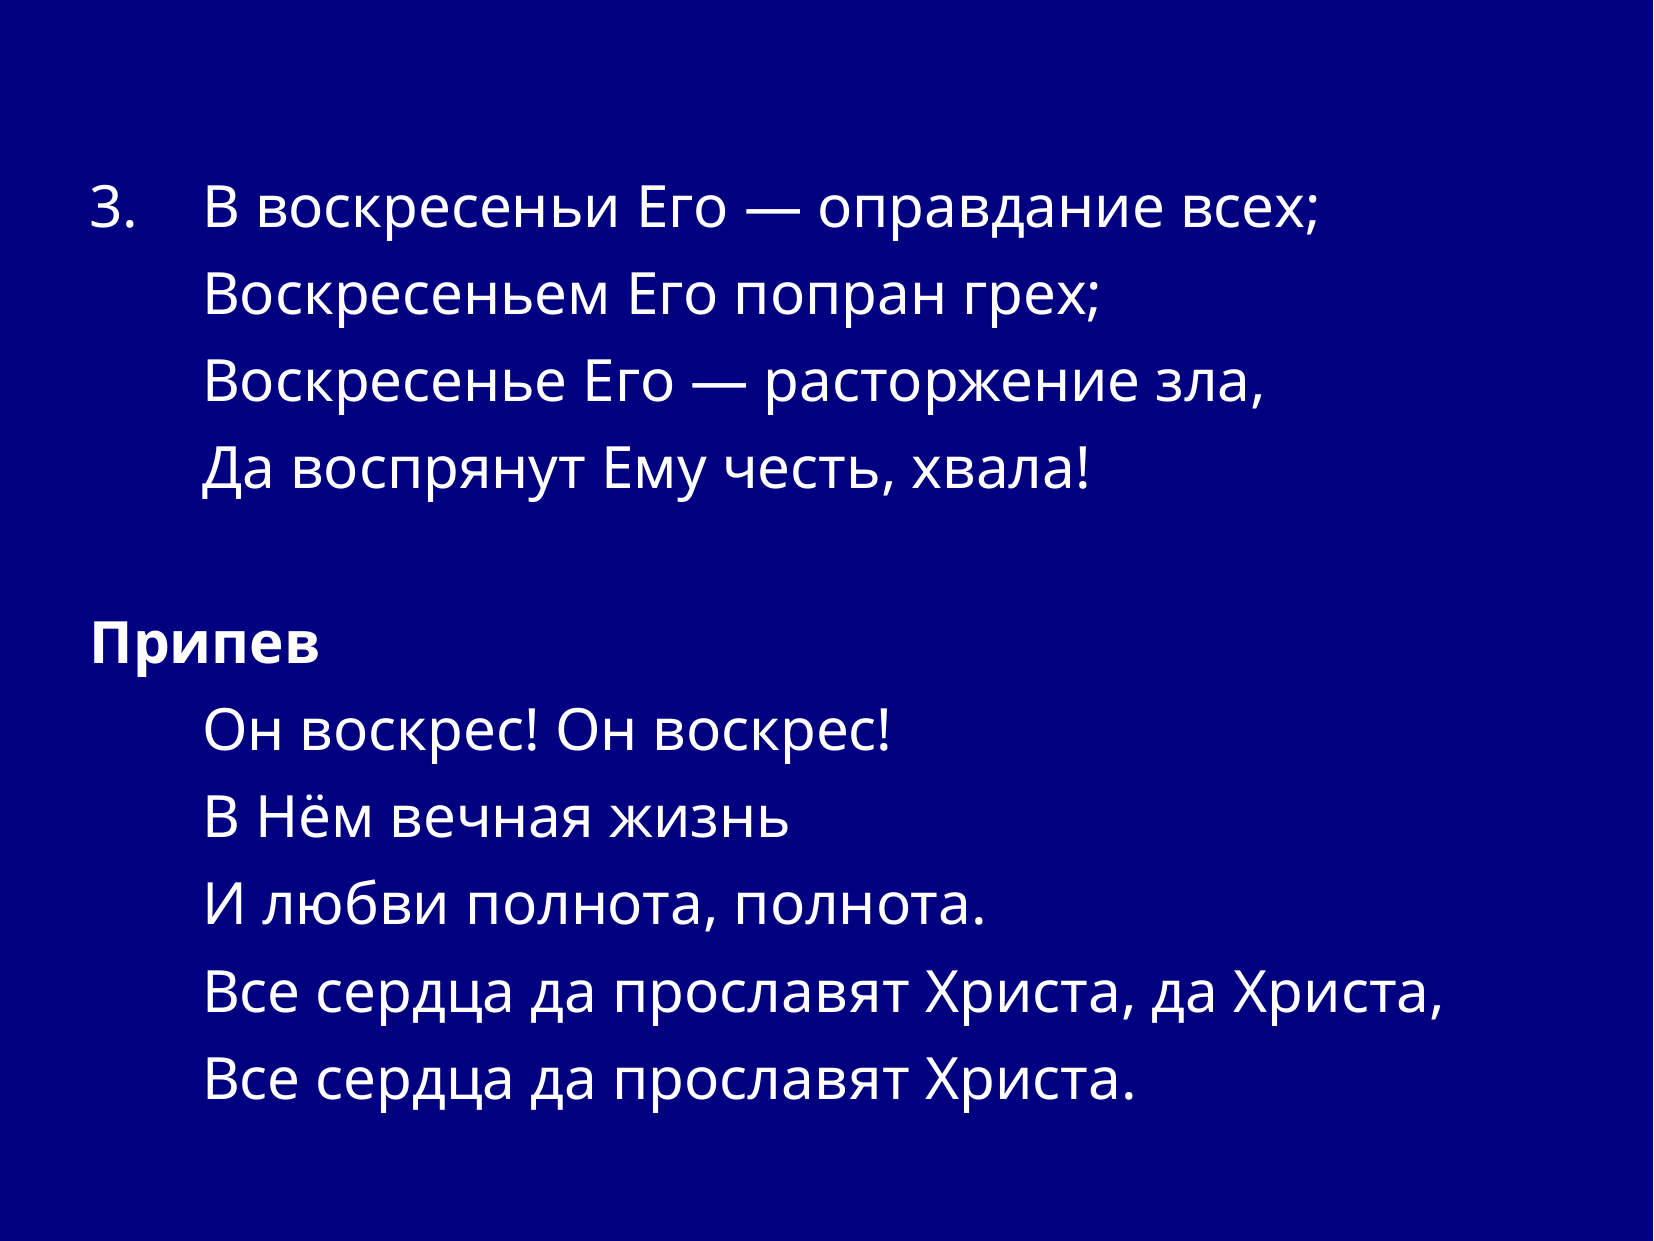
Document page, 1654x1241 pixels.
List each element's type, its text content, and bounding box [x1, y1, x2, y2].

text_box 3. В воскресеньи Его — оправдание всех; Воскресеньем Его попран грех; Воскресенье Его — расторжение зла, Да воспрянут Ему честь, хвала! Припев Он воскрес! Он воскрес! В Нём вечная жизнь И любви полнота, полнота. Все сердца да прославят Христа, да Христа, Все сердца да прославят Христа. [75, 150, 1576, 1163]
